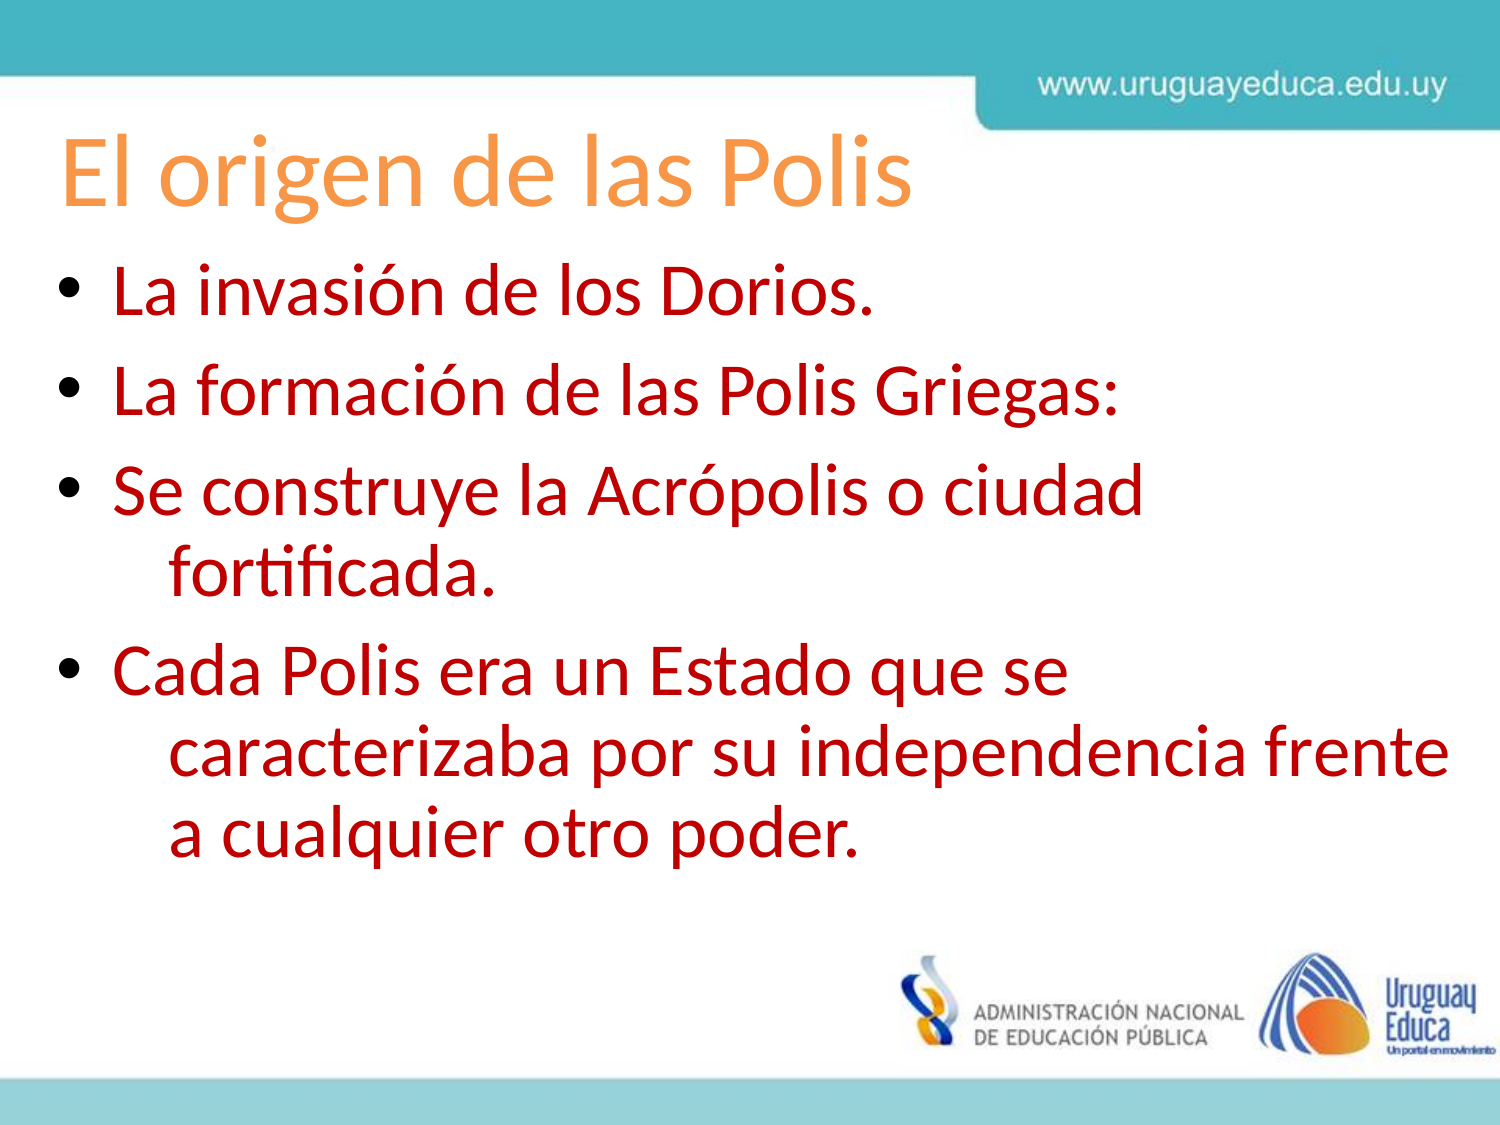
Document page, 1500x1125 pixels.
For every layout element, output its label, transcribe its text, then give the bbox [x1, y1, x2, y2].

list La invasión de los Dorios. La formación de las Polis Griegas: Se construye la Acrópolis o ciudad fortificada. Cada Polis era un Estado que se caracterizaba por su independencia frente a cualquier otro poder. [41, 243, 1500, 936]
picture [0, 251, 1500, 1125]
picture [0, 0, 1500, 243]
title El origen de las Polis [0, 78, 975, 251]
